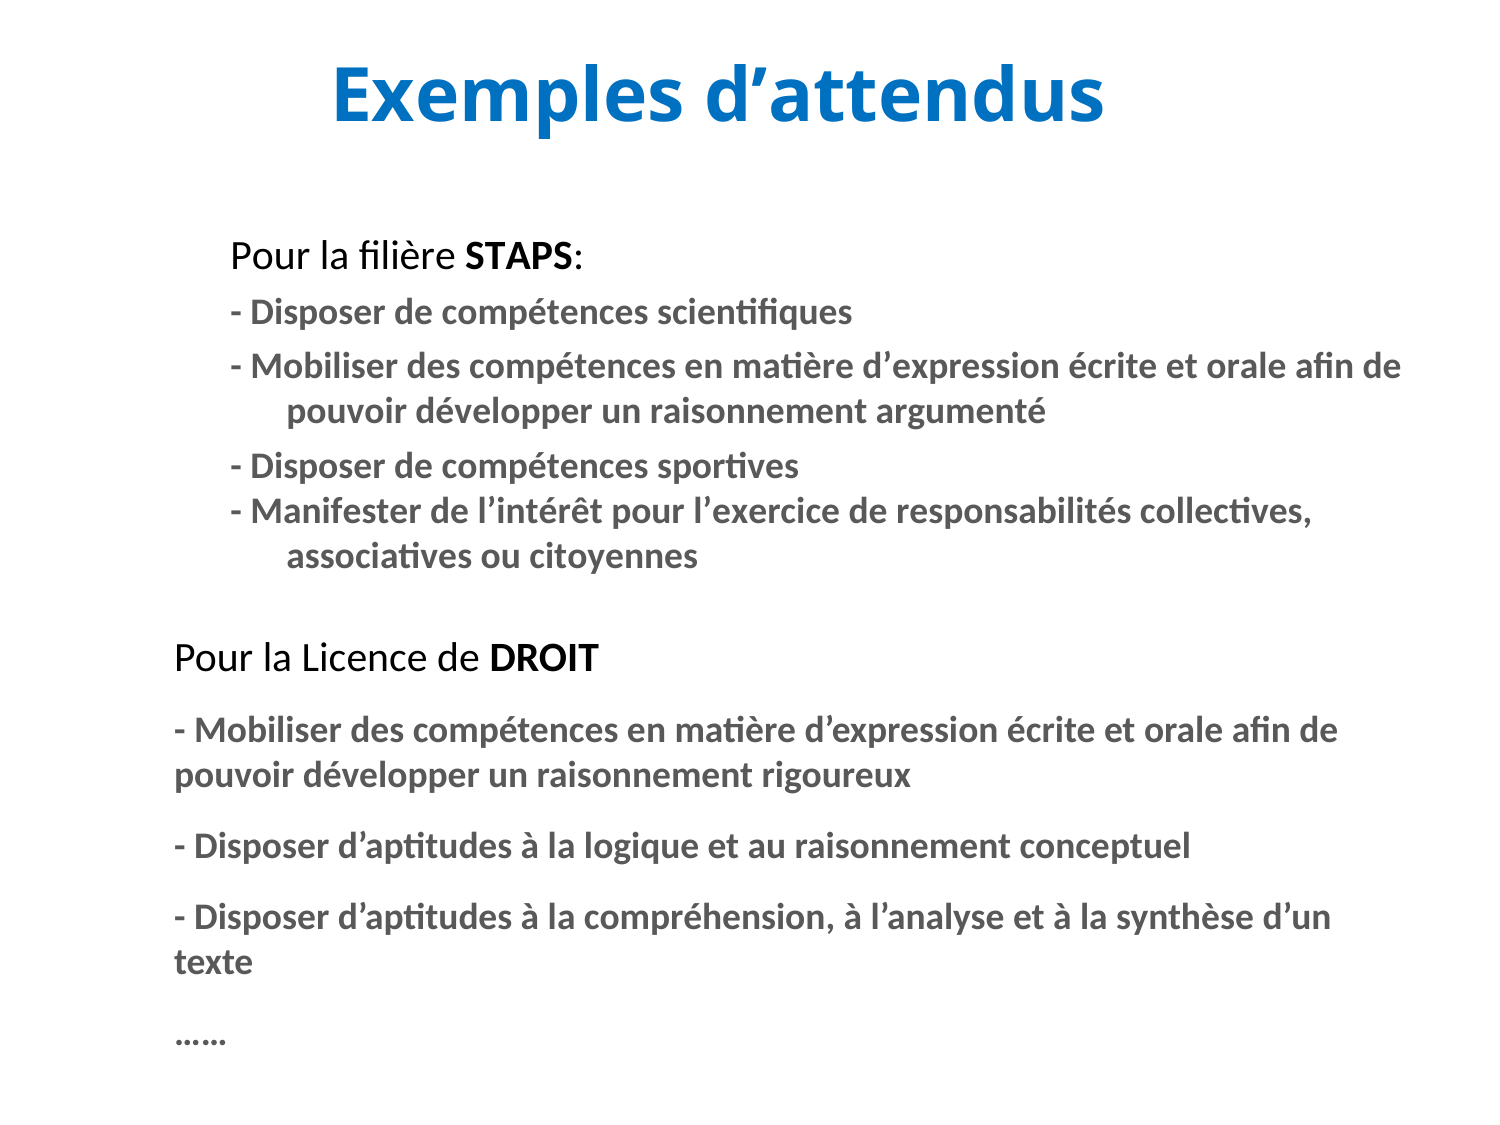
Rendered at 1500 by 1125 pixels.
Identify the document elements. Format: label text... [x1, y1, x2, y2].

list Pour la filière STAPS: - Disposer de compétences scientifiques - Mobiliser des compétences en matière d’expression écrite et orale afin de pouvoir développer un raisonnement argumenté - Disposer de compétences sportives - Manifester de l’intérêt pour l’exercice de responsabilités collectives, associatives ou citoyennes [159, 219, 1447, 610]
text_box Pour la Licence de DROIT - Mobiliser des compétences en matière d’expression écrite et orale afin de pouvoir développer un raisonnement rigoureux - Disposer d’aptitudes à la logique et au raisonnement conceptuel - Disposer d’aptitudes à la compréhension, à l’analyse et à la synthèse d’un texte …… [159, 621, 1424, 1061]
title Exemples d’attendus [43, 26, 1394, 157]
